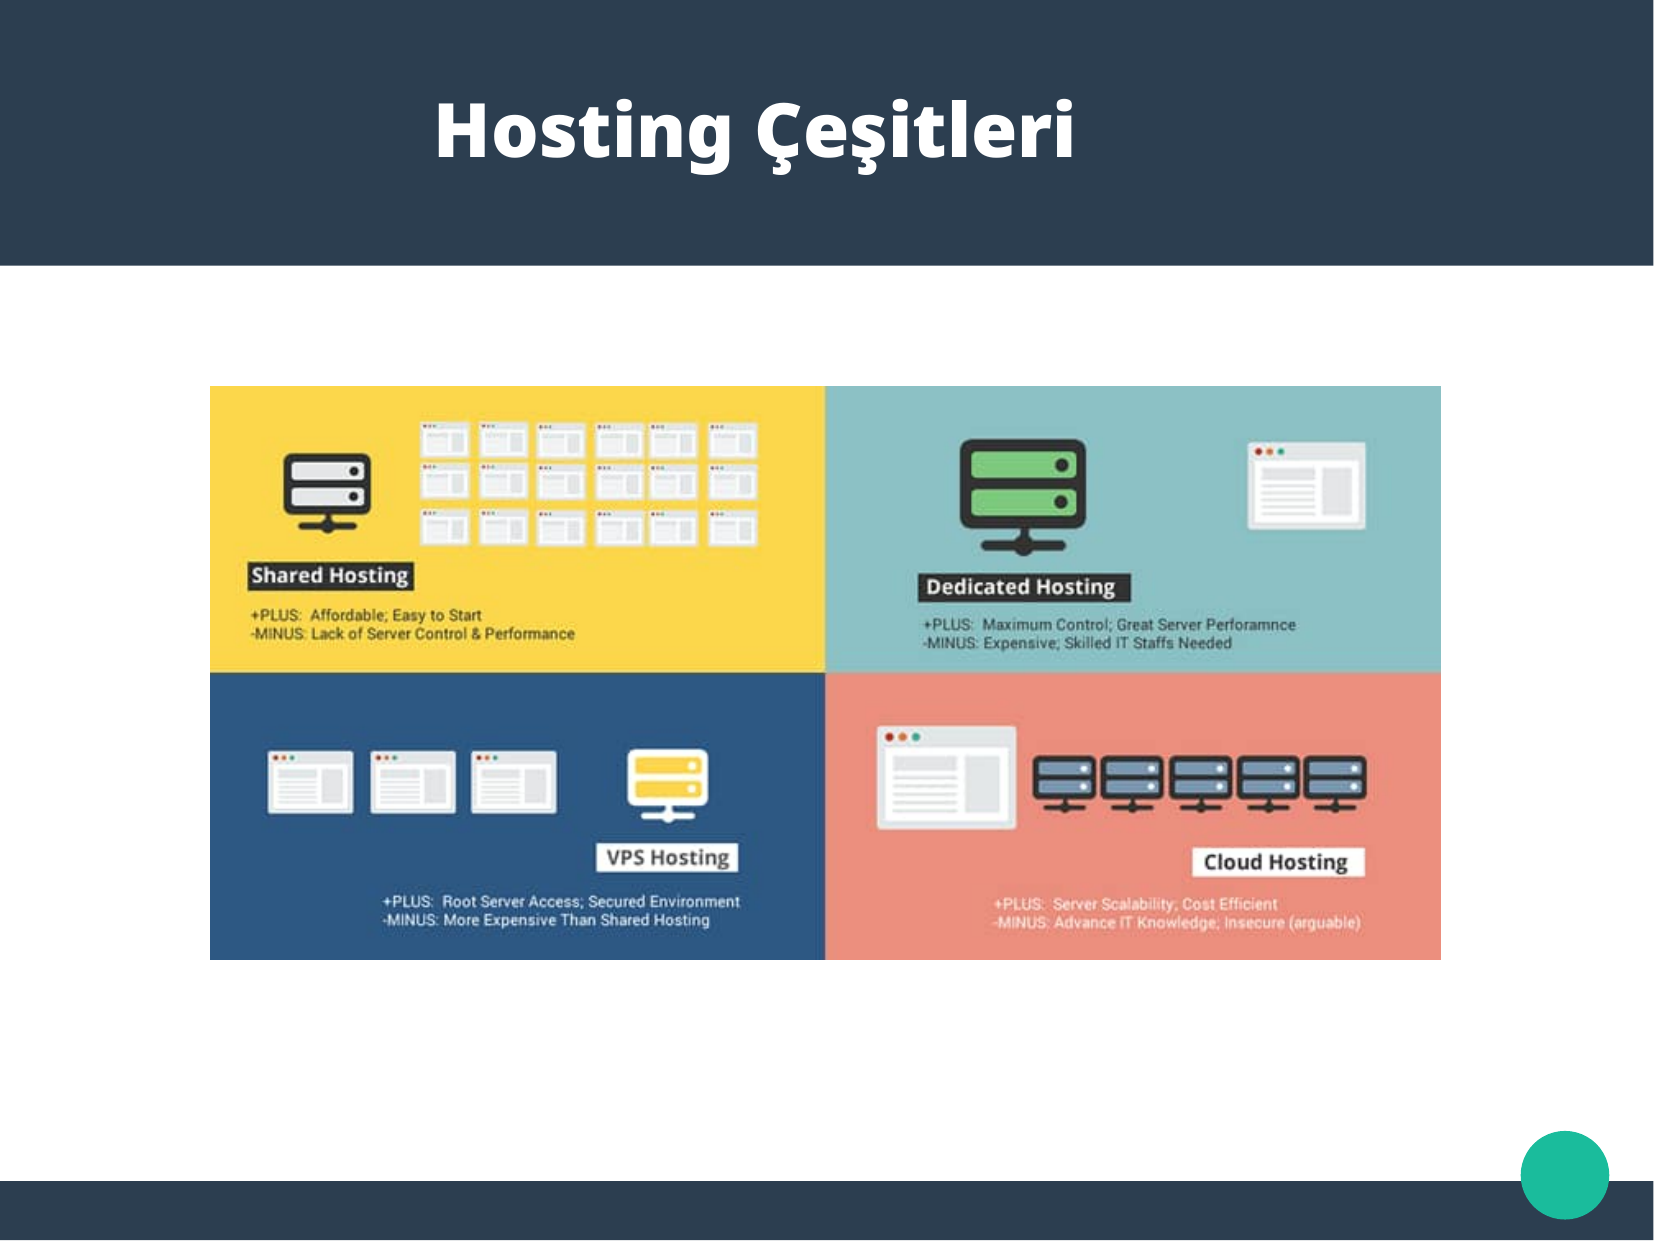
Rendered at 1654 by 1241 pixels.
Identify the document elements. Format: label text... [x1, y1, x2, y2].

title Hosting Çeşitleri [59, 49, 1595, 207]
picture [210, 386, 1441, 961]
